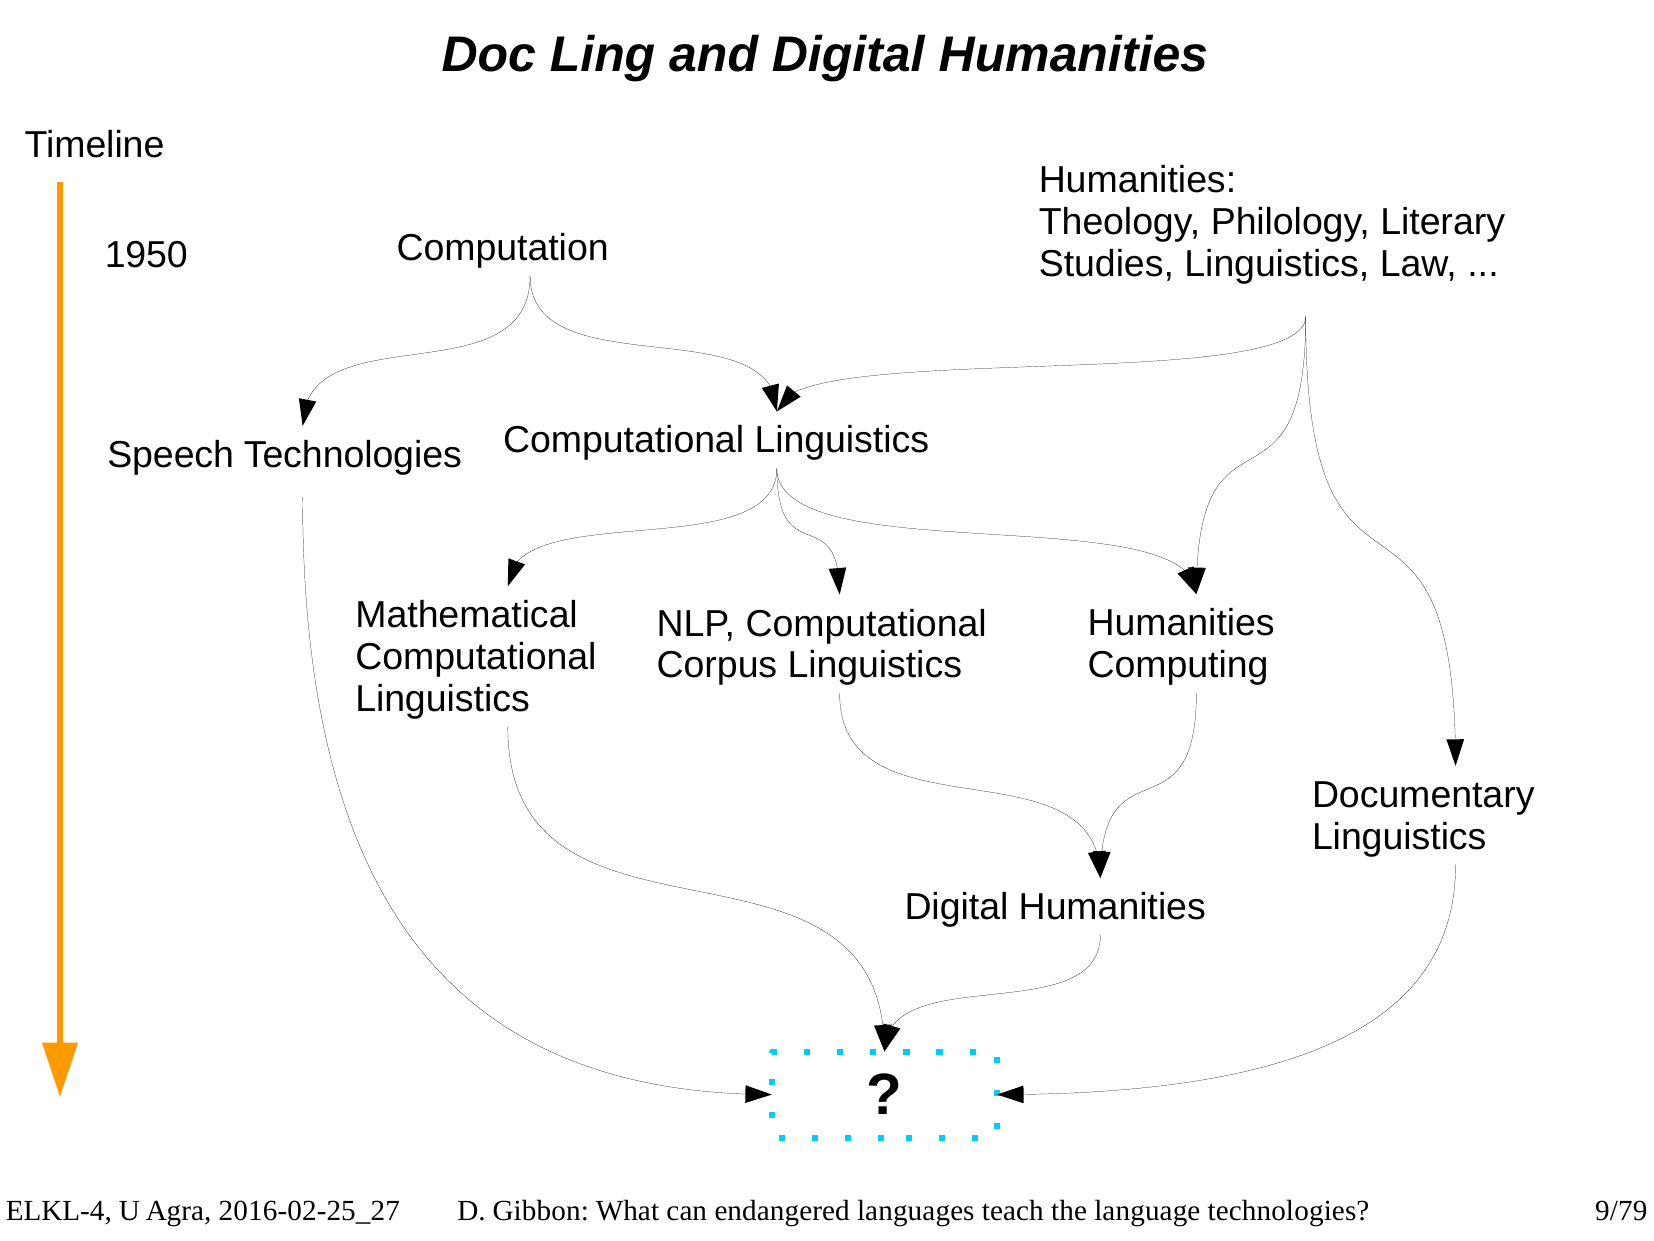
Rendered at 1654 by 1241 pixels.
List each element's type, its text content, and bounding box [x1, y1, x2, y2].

text_box Mathematical Computational Linguistics [340, 586, 676, 728]
text_box Computational Linguistics [488, 411, 1066, 469]
text_box ? [771, 1051, 997, 1138]
title Doc Ling and Digital Humanities [0, 2, 1654, 106]
text_box Computation [381, 219, 679, 277]
text_box Timeline [9, 116, 241, 174]
text_box Speech Technologies [92, 425, 513, 497]
text_box Documentary Linguistics [1297, 765, 1614, 865]
text_box Digital Humanities [889, 878, 1311, 935]
text_box NLP, Computational Corpus Linguistics [641, 594, 1038, 694]
text_box Humanities: Theology, Philology, Literary Studies, Linguistics, Law, ... [1024, 151, 1588, 317]
text_box 1950 [90, 226, 256, 284]
text_box Humanities Computing [1072, 594, 1320, 693]
